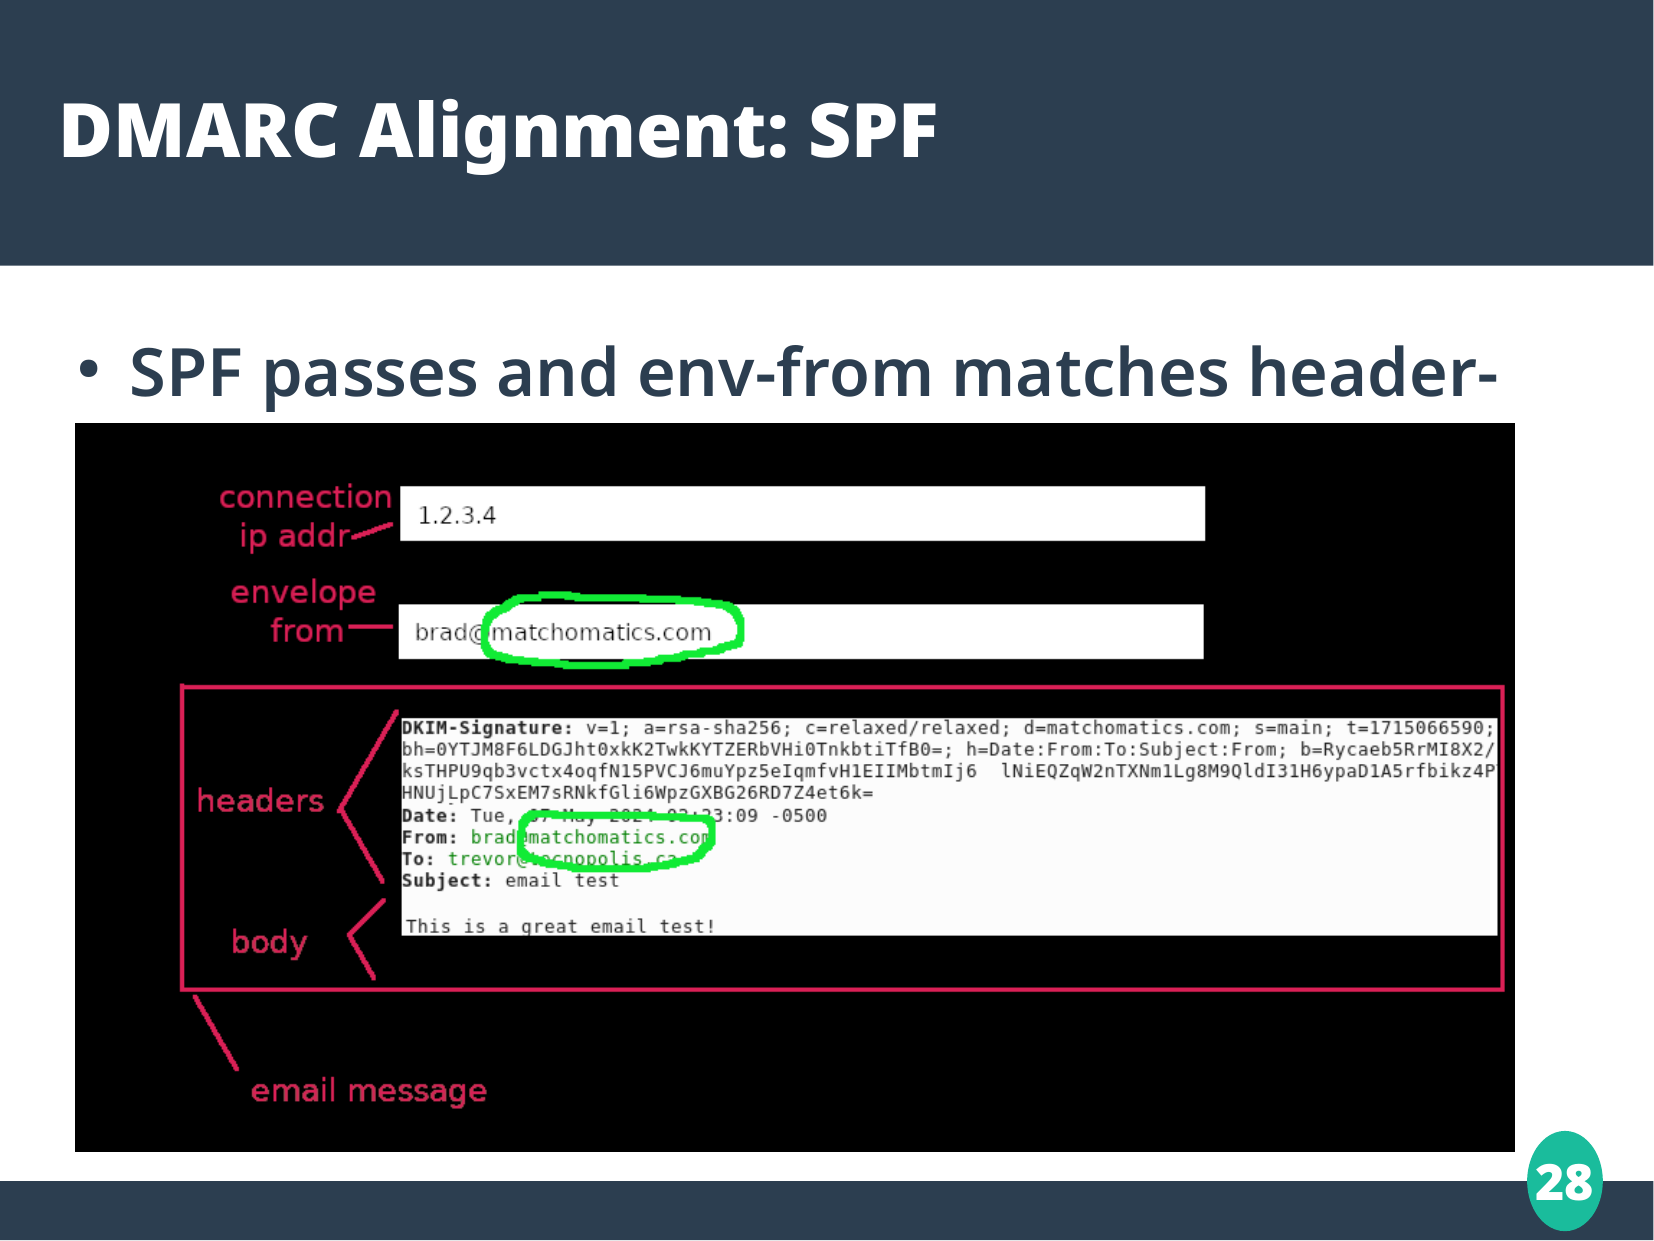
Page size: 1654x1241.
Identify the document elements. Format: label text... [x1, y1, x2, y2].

picture [75, 423, 1515, 1152]
title DMARC Alignment: SPF [59, 49, 1595, 207]
list SPF passes and env-from matches header-from [59, 324, 1595, 1152]
